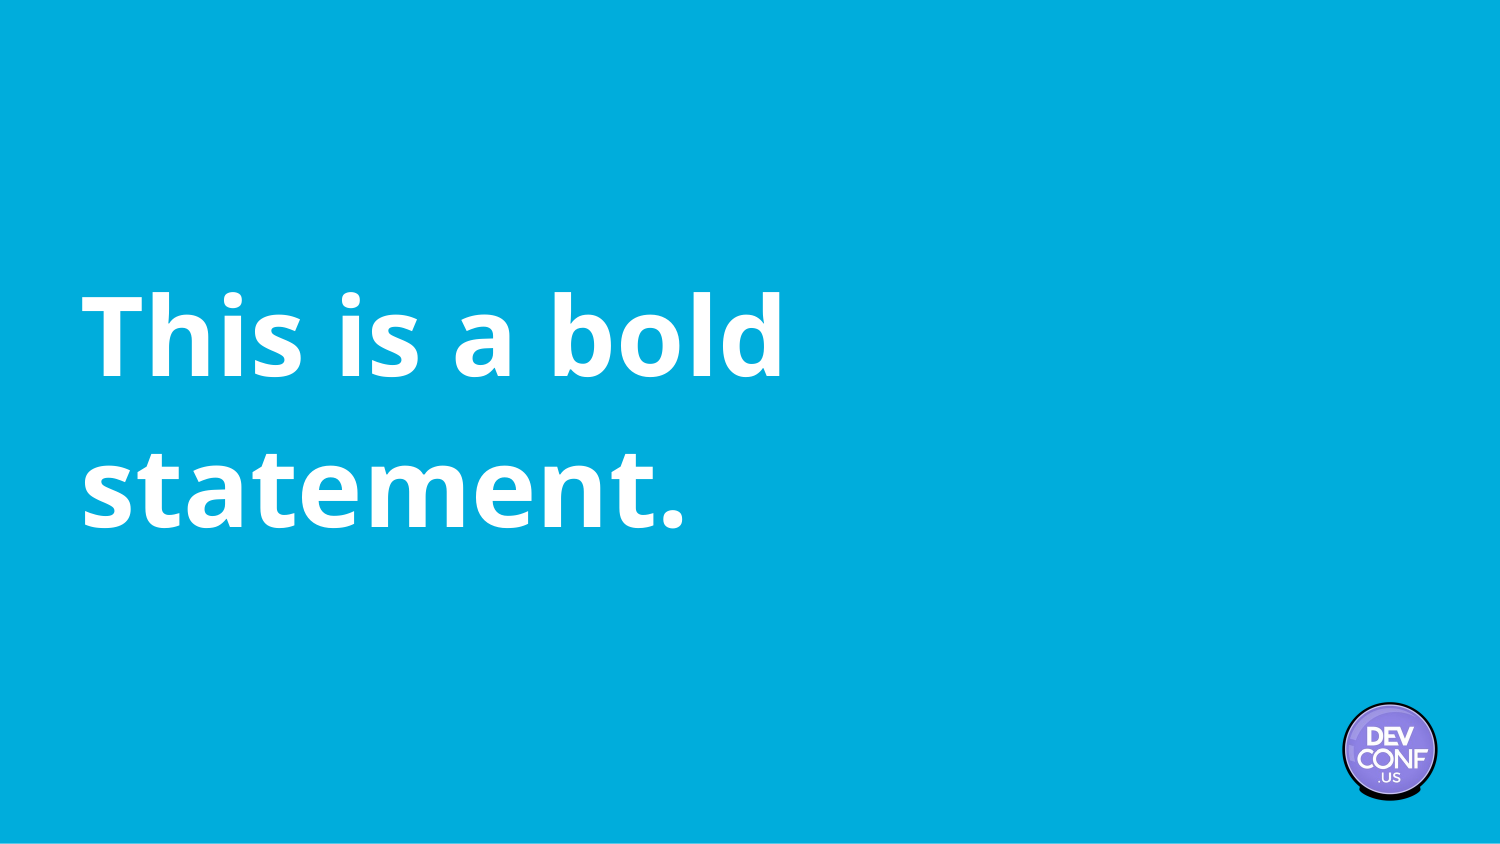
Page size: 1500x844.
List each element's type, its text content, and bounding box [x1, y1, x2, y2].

picture [1344, 703, 1436, 799]
title This is a bold statement. [80, 73, 1125, 745]
